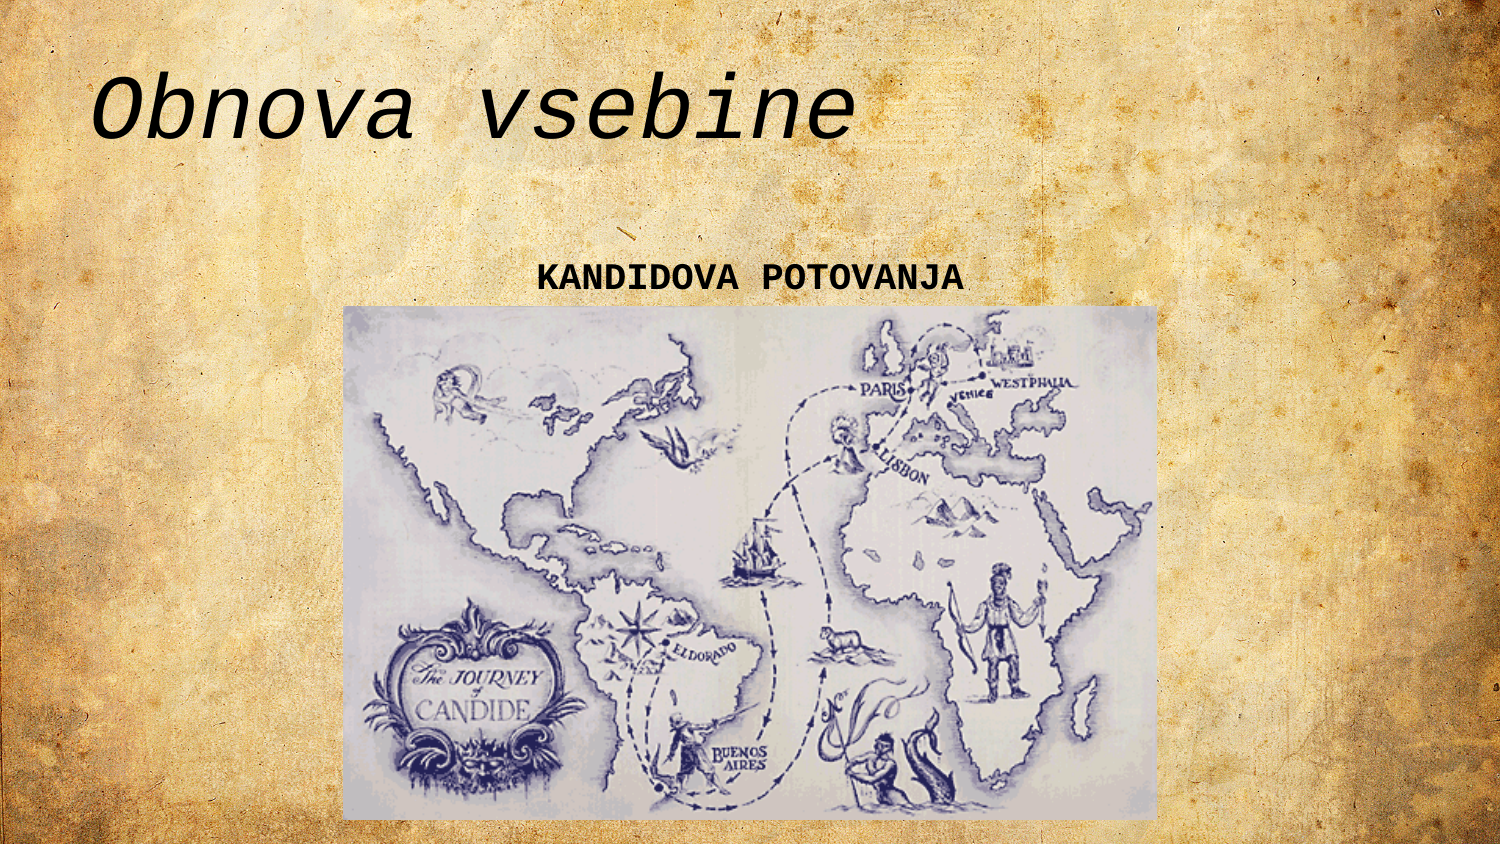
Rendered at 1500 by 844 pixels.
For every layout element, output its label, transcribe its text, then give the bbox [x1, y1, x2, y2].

picture [0, 0, 1500, 244]
text_box KANDIDOVA POTOVANJA [0, 244, 1500, 350]
picture [0, 306, 1500, 844]
